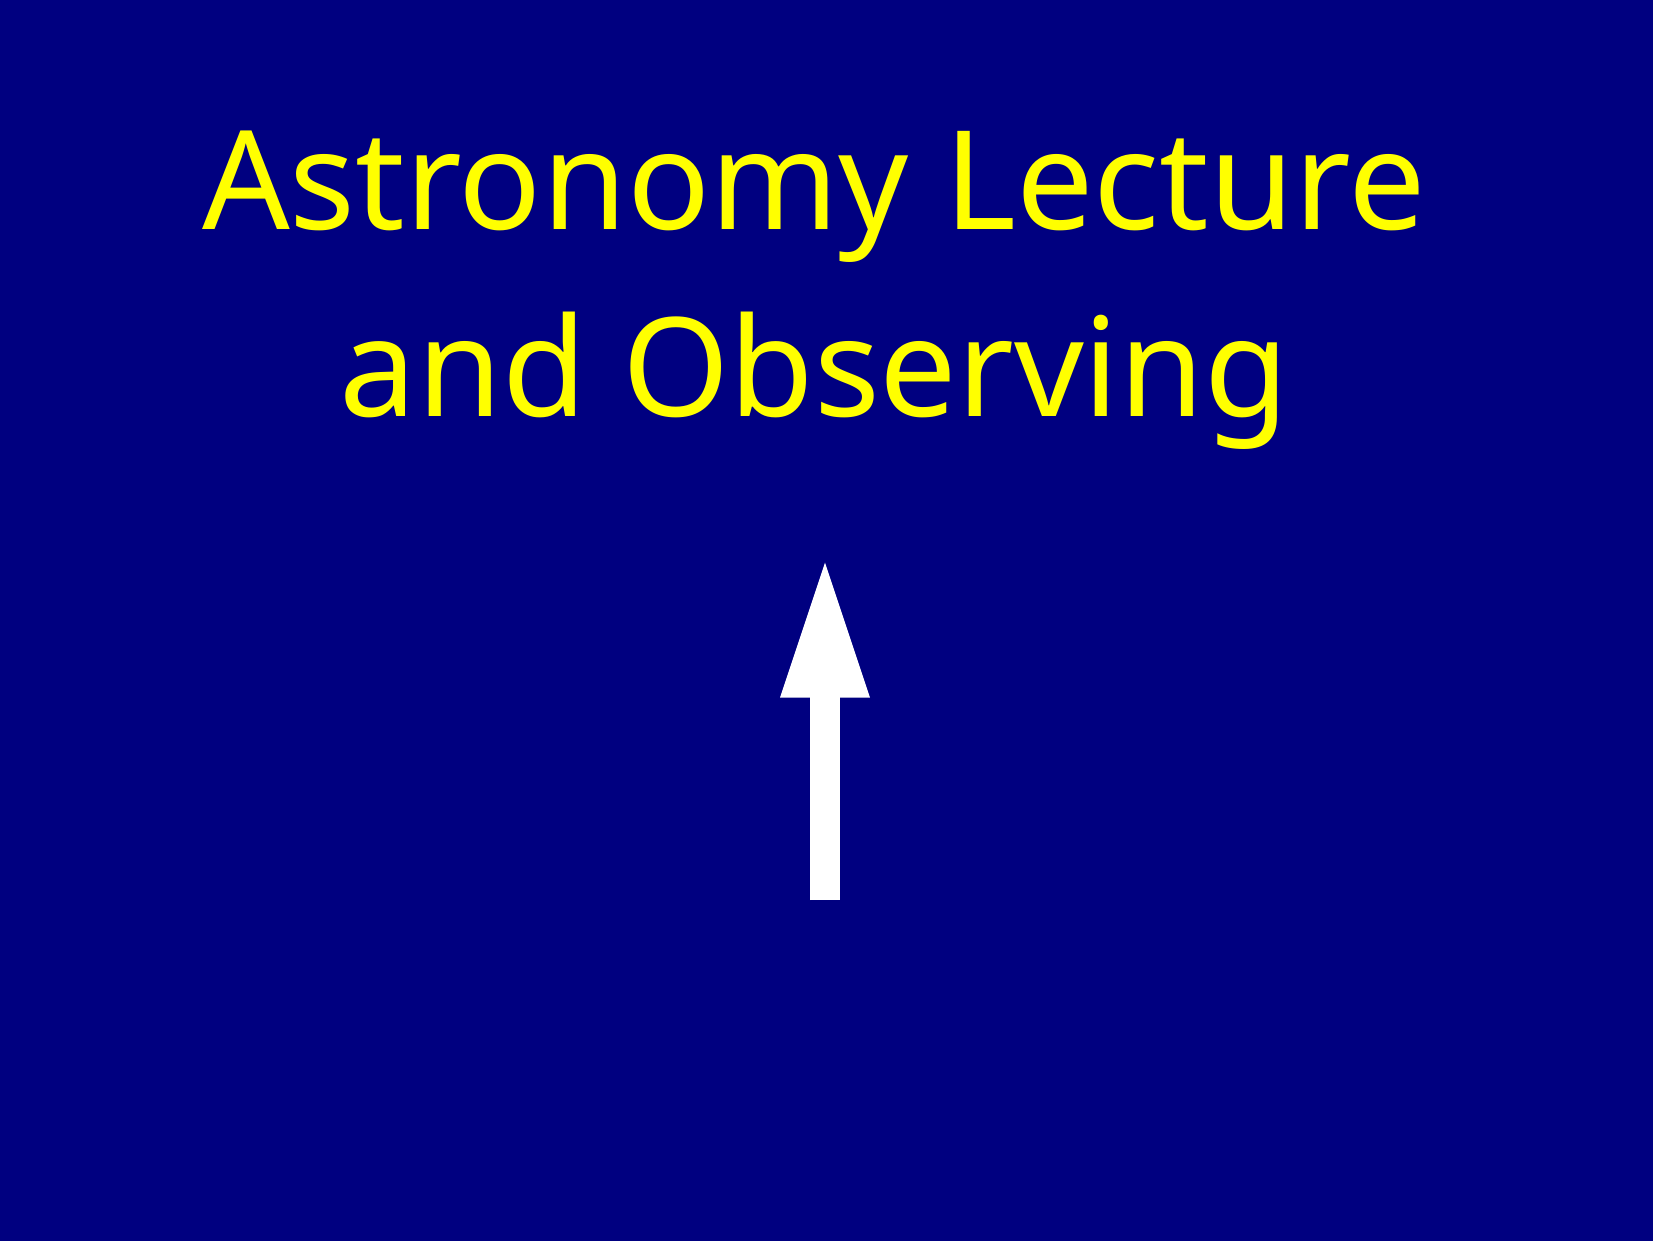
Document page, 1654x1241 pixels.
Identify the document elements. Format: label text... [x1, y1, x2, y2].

text_box Astronomy Lecture and Observing [187, 75, 1500, 422]
